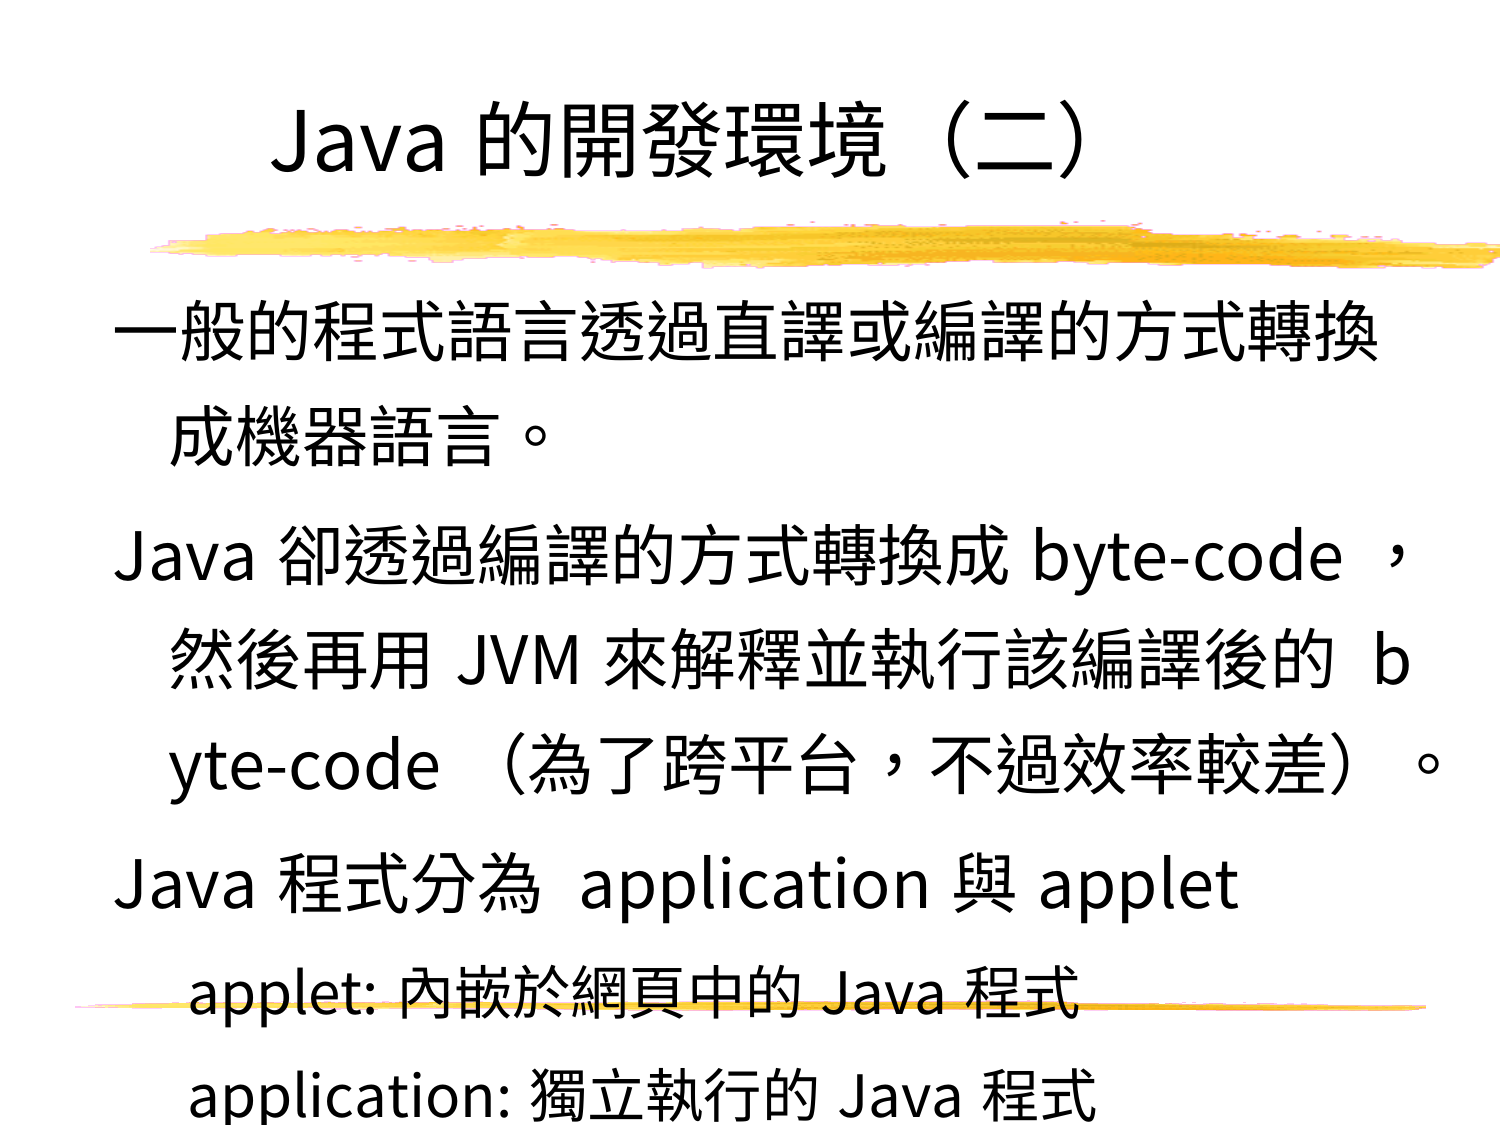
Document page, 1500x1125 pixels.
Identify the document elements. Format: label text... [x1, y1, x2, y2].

picture [75, 999, 112, 1013]
list 一般的程式語言透過直譯或編譯的方式轉換成機器語言。 Java卻透過編譯的方式轉換成byte-code，然後再用JVM來解釋並執行該編譯後的 byte-code（為了跨平台，不過效率較差）。 Java程式分為 application與applet applet:內嵌於網頁中的Java程式 application:獨立執行的Java程式 [112, 271, 1431, 1015]
title Java的開發環境（二） [66, 35, 1342, 225]
picture [150, 215, 1500, 279]
